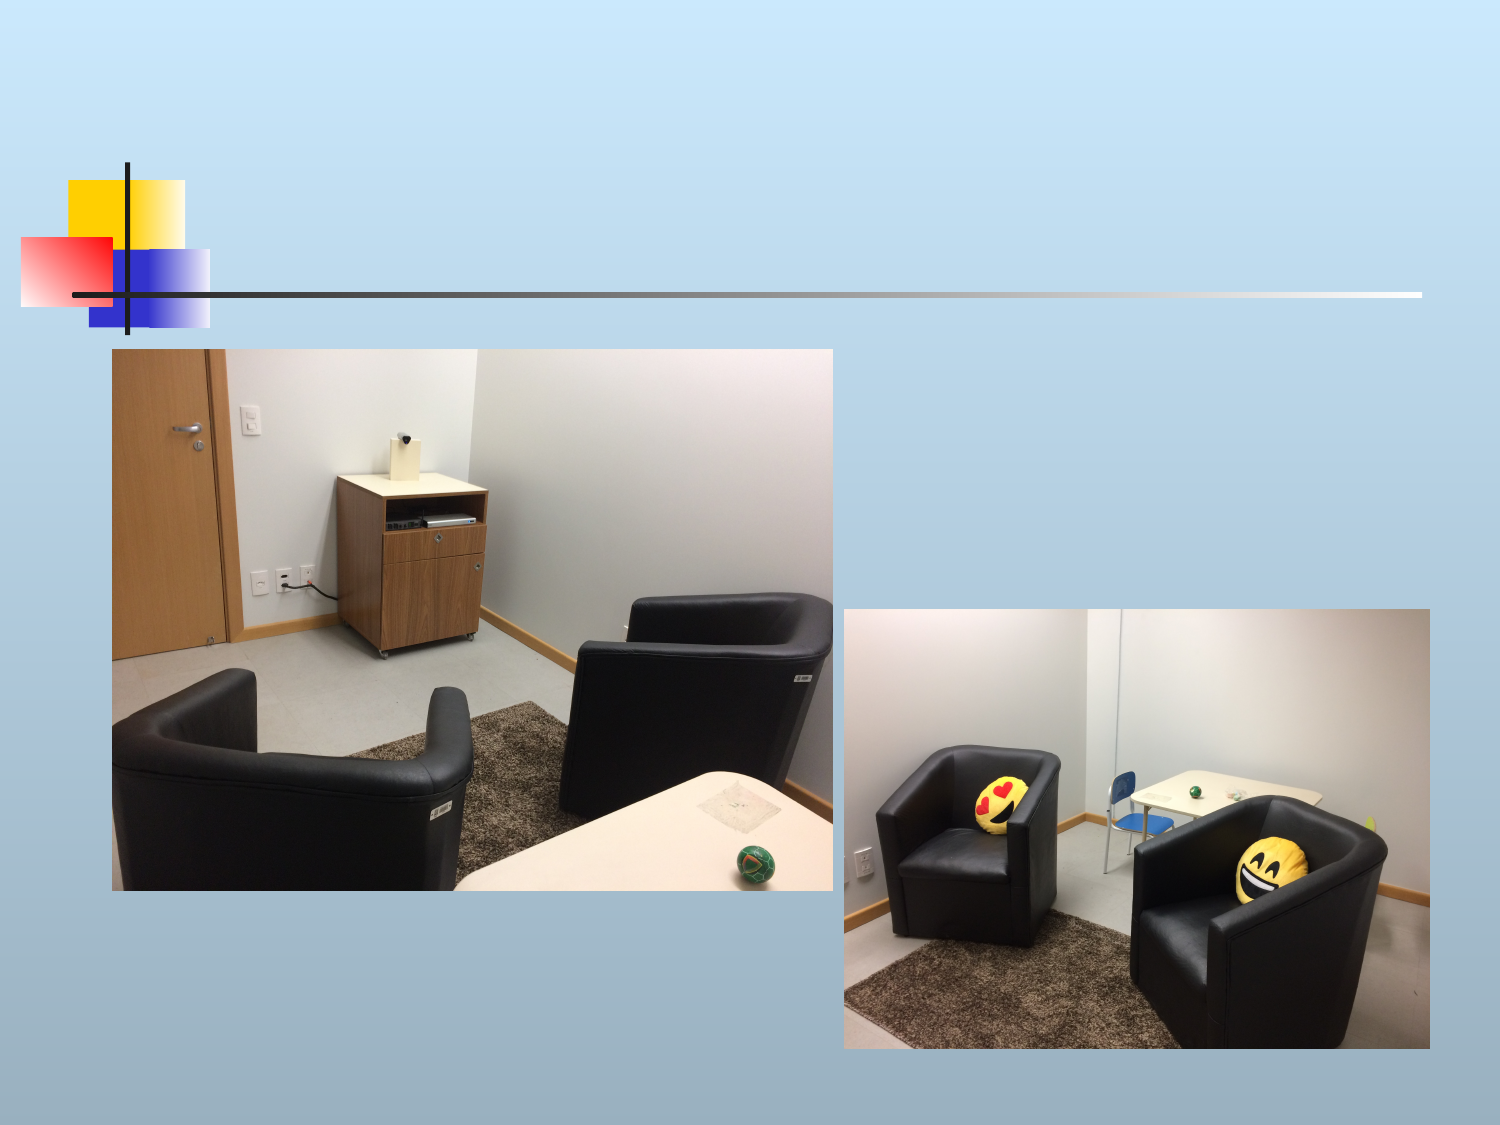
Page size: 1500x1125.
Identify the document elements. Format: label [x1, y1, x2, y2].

picture [112, 349, 833, 891]
picture [844, 609, 1430, 1049]
